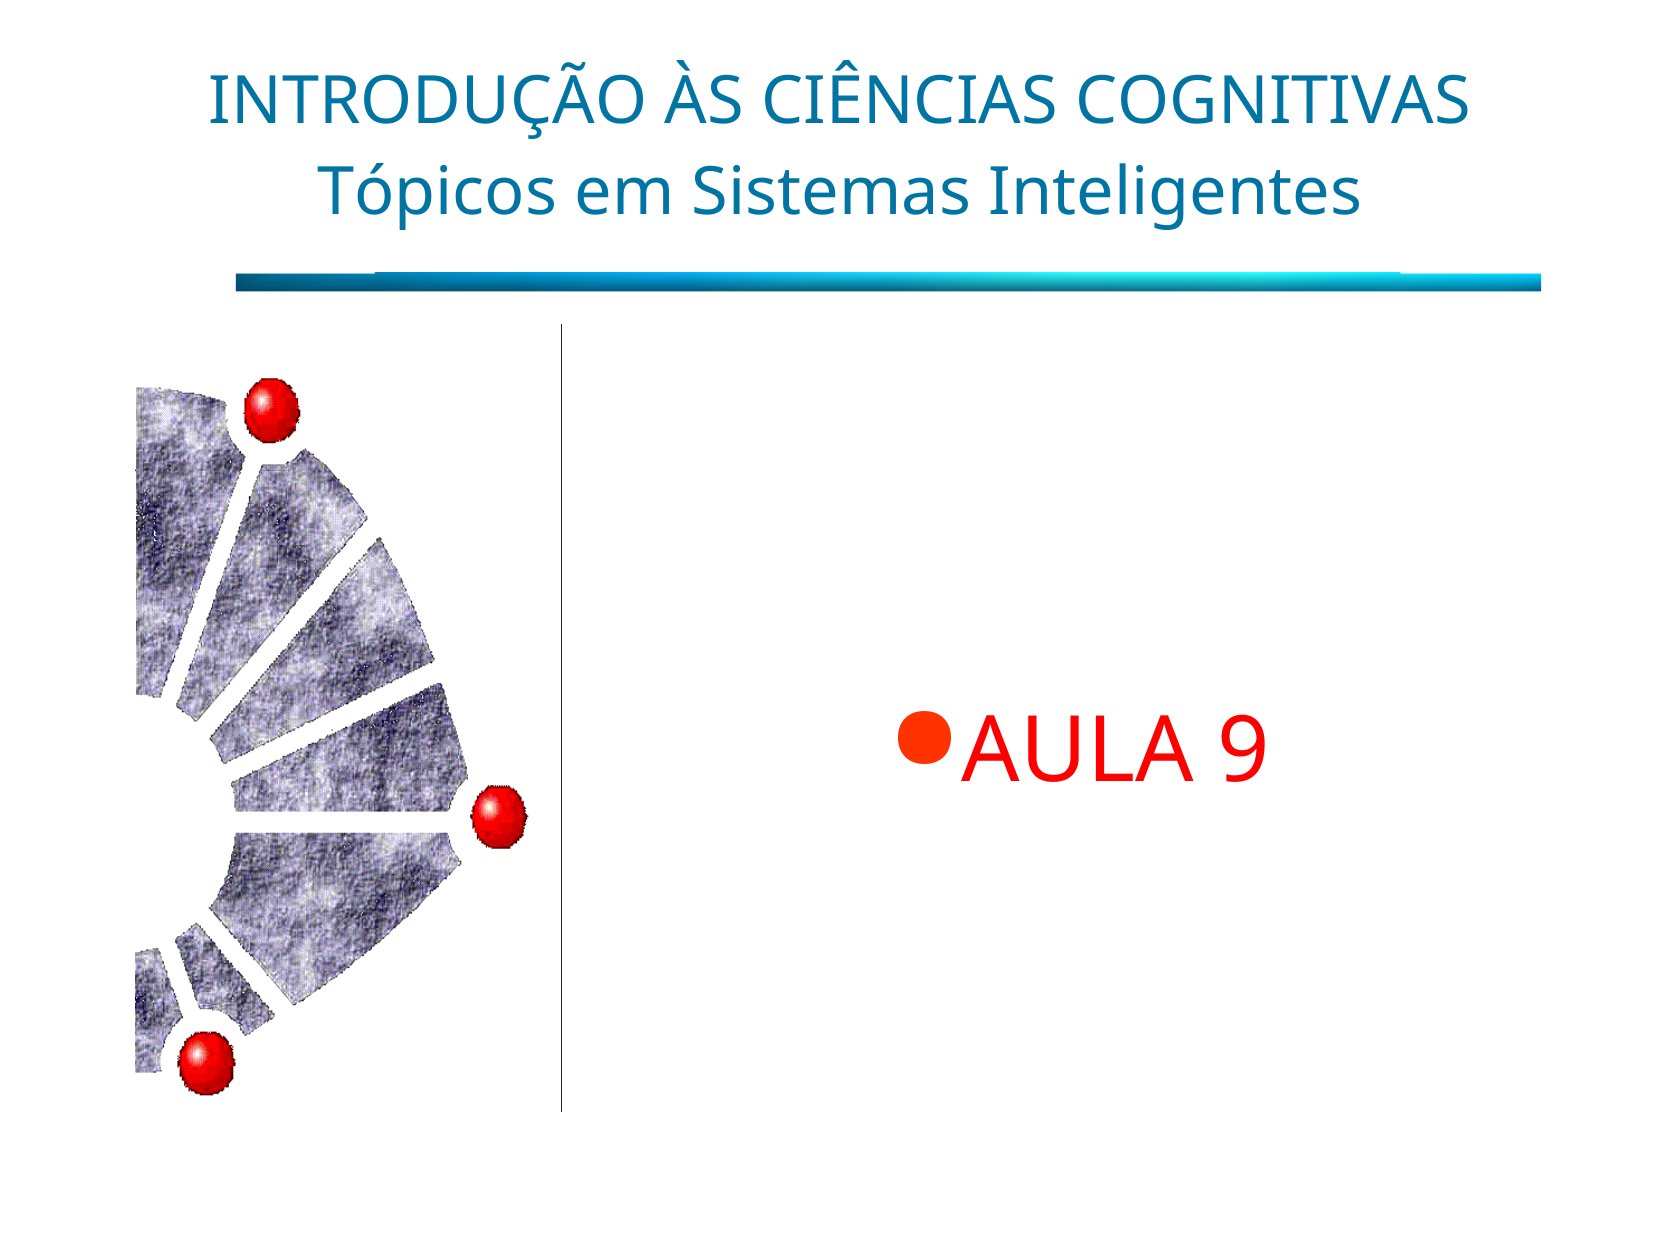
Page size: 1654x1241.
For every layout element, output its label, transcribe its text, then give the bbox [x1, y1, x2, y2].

title INTRODUÇÃO ÀS CIÊNCIAS COGNITIVAS Tópicos em Sistemas Inteligentes [61, 35, 1620, 250]
picture [125, 272, 1654, 295]
chart [135, 324, 562, 1112]
subtitle AULA 9 [553, 309, 1534, 1182]
